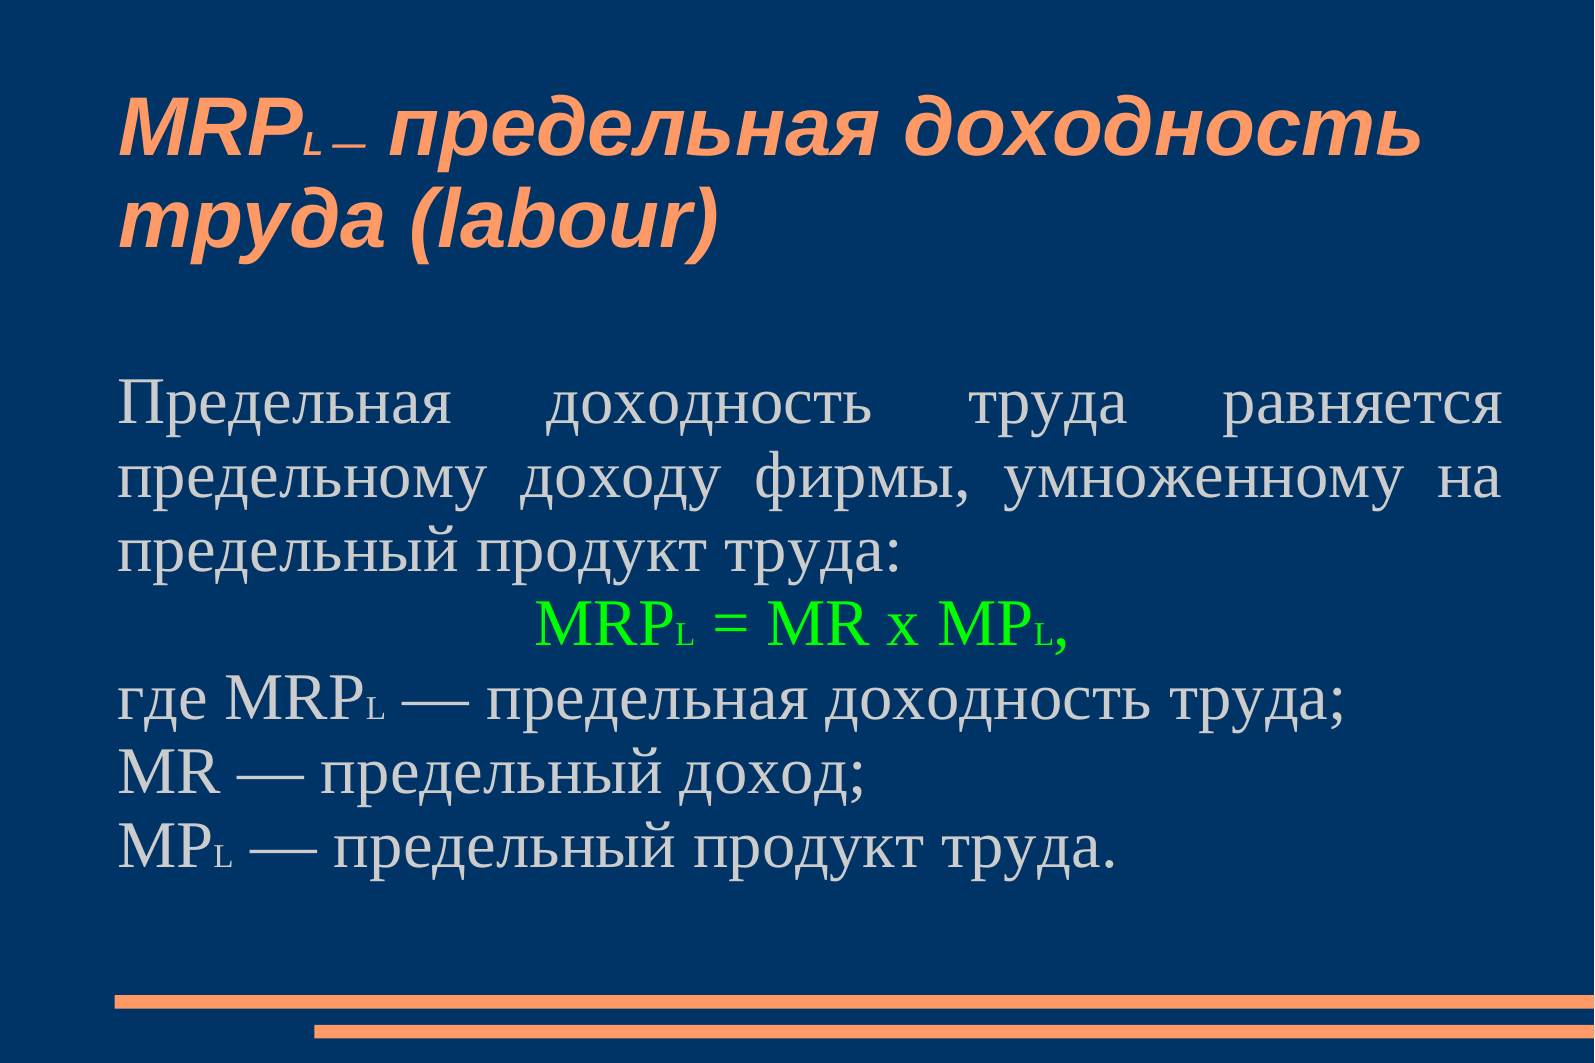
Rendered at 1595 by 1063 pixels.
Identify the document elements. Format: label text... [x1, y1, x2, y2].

title MRPL — предельная доходность труда (labour) [118, 79, 1480, 266]
subtitle Предельная доходность труда равняется предельному доходу фирмы, умноженному на предельный продукт труда: MRPL = MR x MPL, где MRPL — предельная доходность труда; MR — предельный доход; MPL — предельный продукт труда. [117, 283, 1505, 963]
